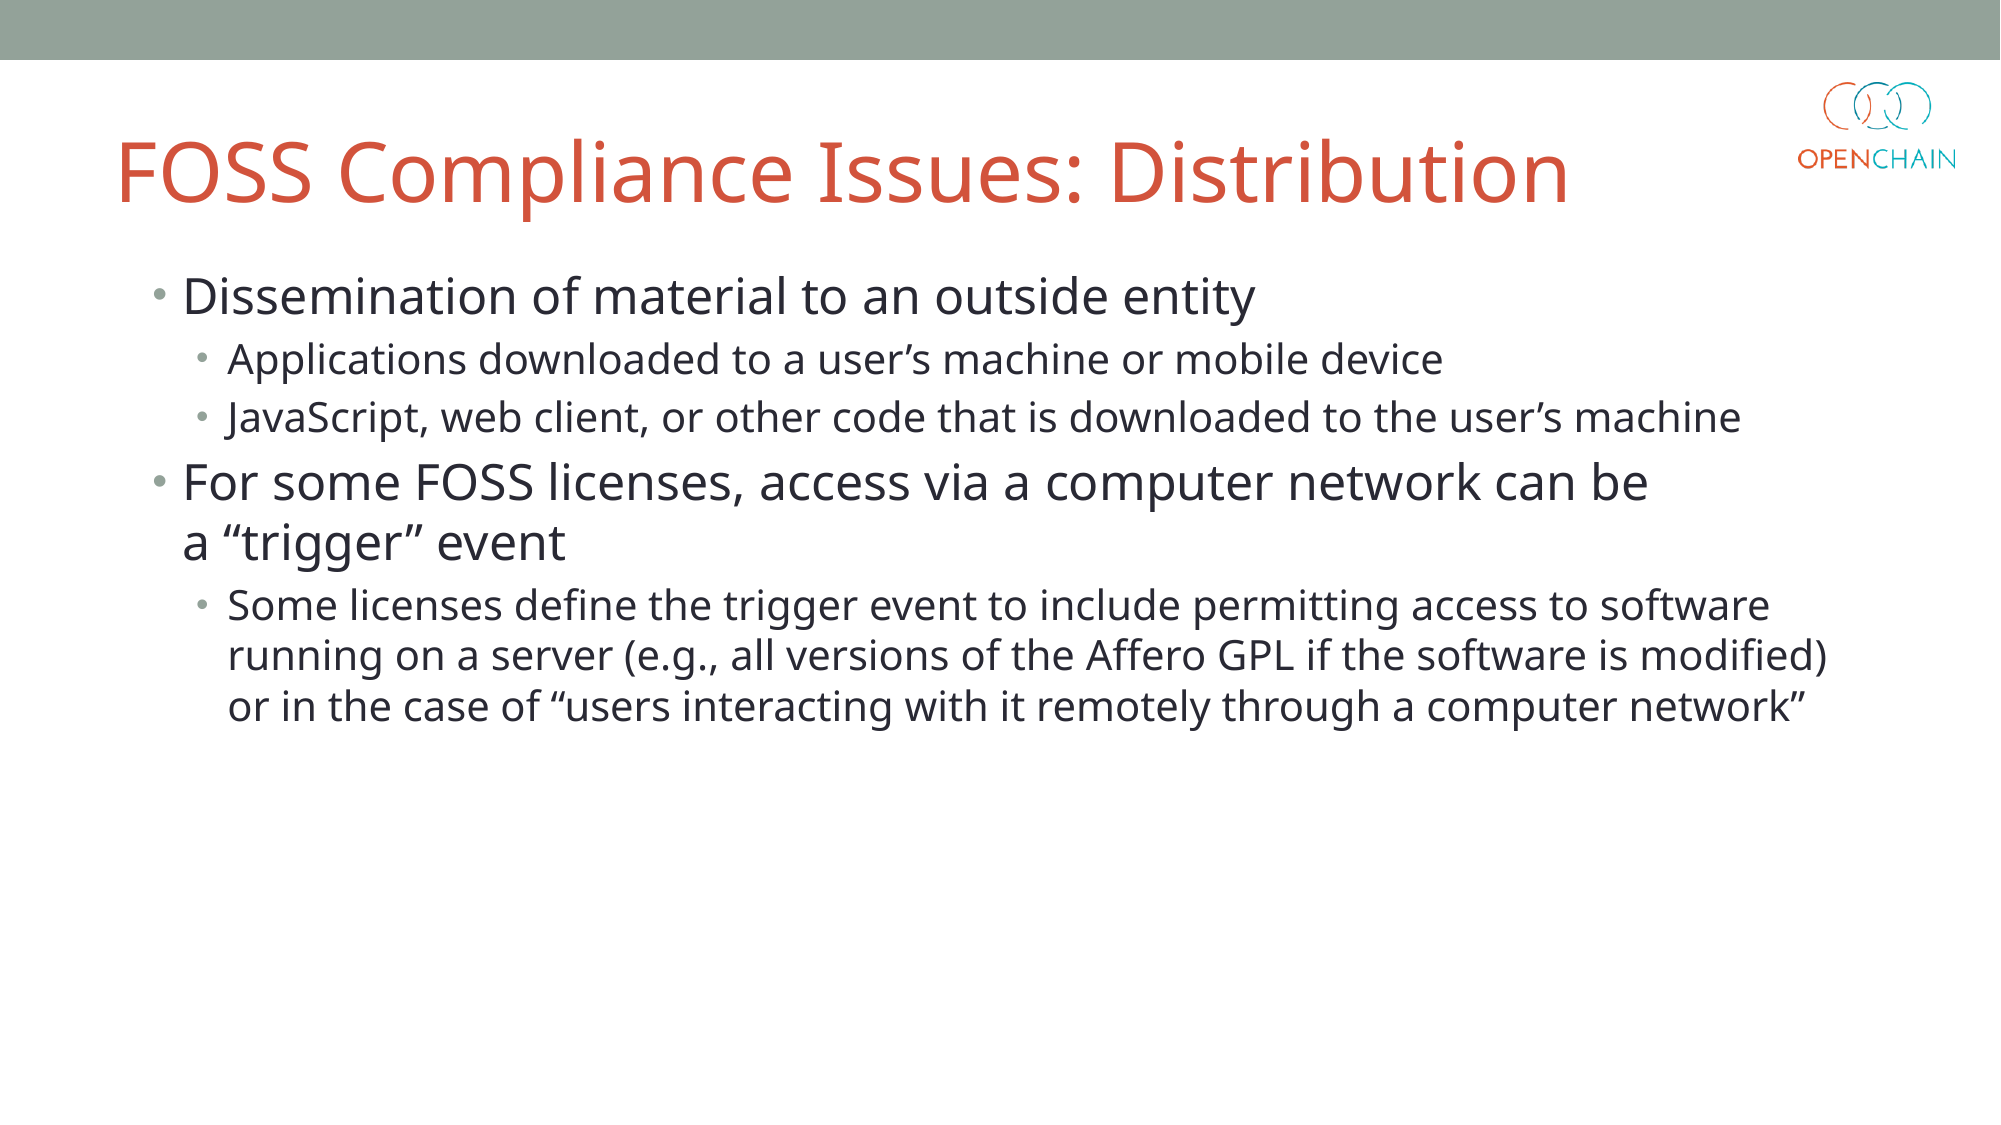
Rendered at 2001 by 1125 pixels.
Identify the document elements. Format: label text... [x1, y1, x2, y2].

list Dissemination of material to an outside entity Applications downloaded to a user’s machine or mobile device JavaScript, web client, or other code that is downloaded to the user’s machine For some FOSS licenses, access via a computer network can be a “trigger” event Some licenses define the trigger event to include permitting access to software running on a server (e.g., all versions of the Affero GPL if the software is modified) or in the case of “users interacting with it remotely through a computer network” [137, 256, 1863, 1059]
picture [1798, 82, 1955, 169]
title FOSS Compliance Issues: Distribution [99, 87, 1900, 250]
